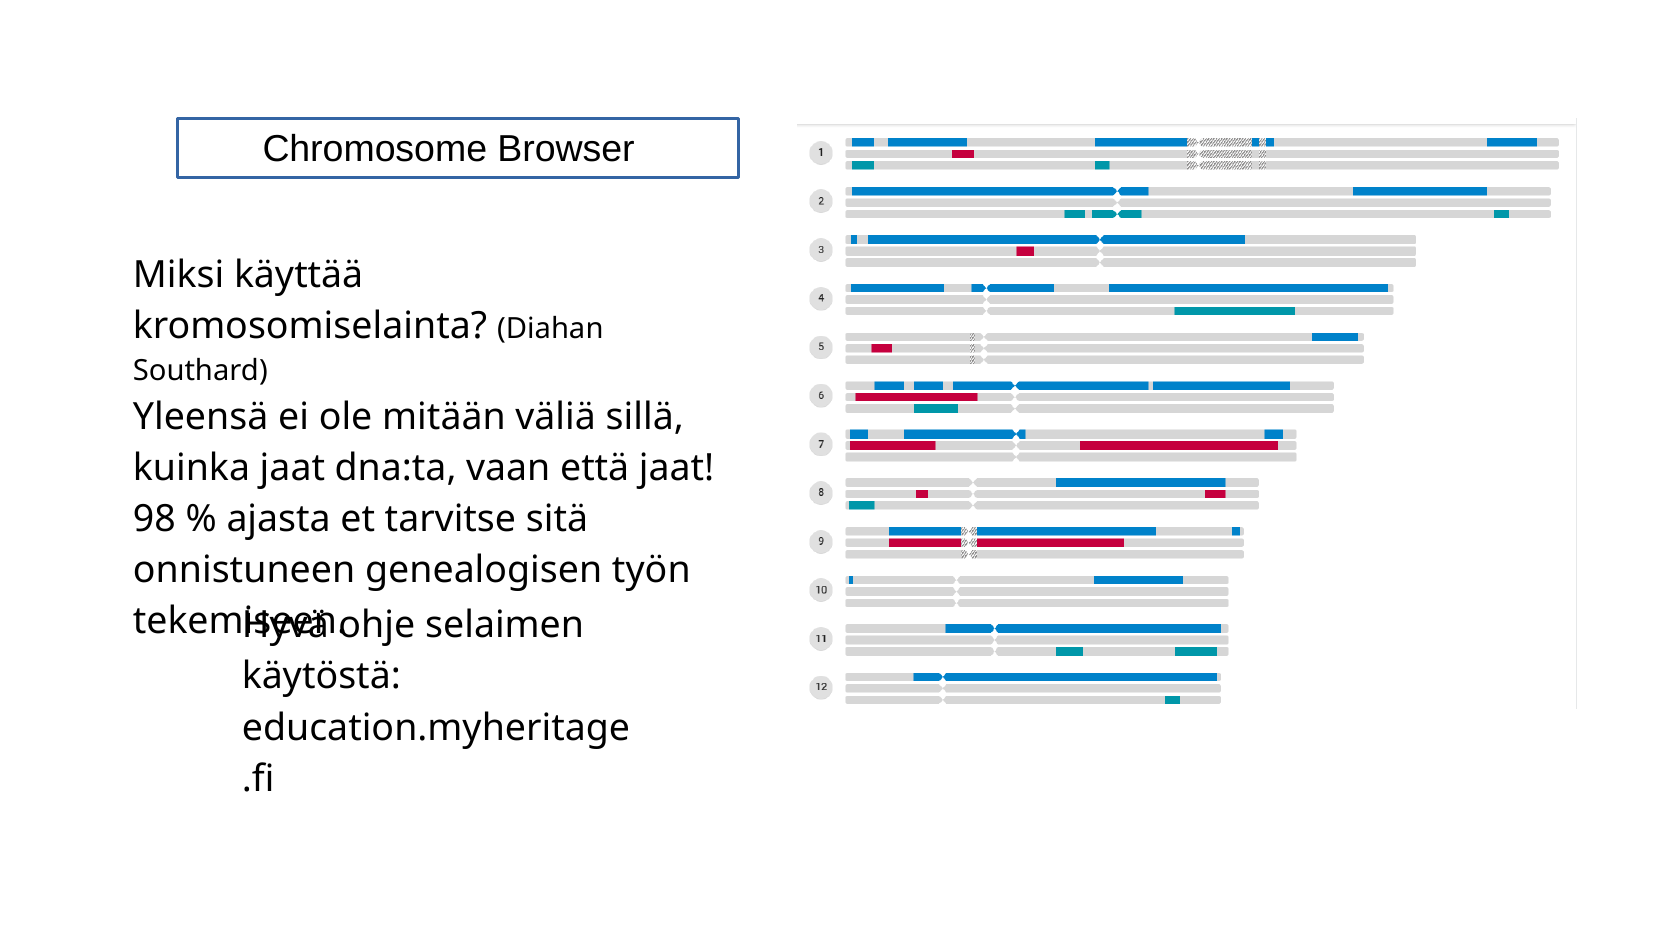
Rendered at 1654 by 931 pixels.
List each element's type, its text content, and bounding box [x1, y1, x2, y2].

text_box [177, 118, 739, 178]
text_box Hyvä ohje selaimen käytöstä: education.myheritage.fi [227, 590, 650, 692]
picture [797, 118, 1577, 709]
text_box Miksi käyttää kromosomiselainta? (Diahan Southard) Yleensä ei ole mitään väliä sillä, kuinka jaat dna:ta, vaan että jaat! 98 % ajasta et tarvitse sitä onnistuneen genealogisen työn tekemiseen. [118, 240, 741, 532]
text_box Chromosome Browser [247, 120, 650, 178]
